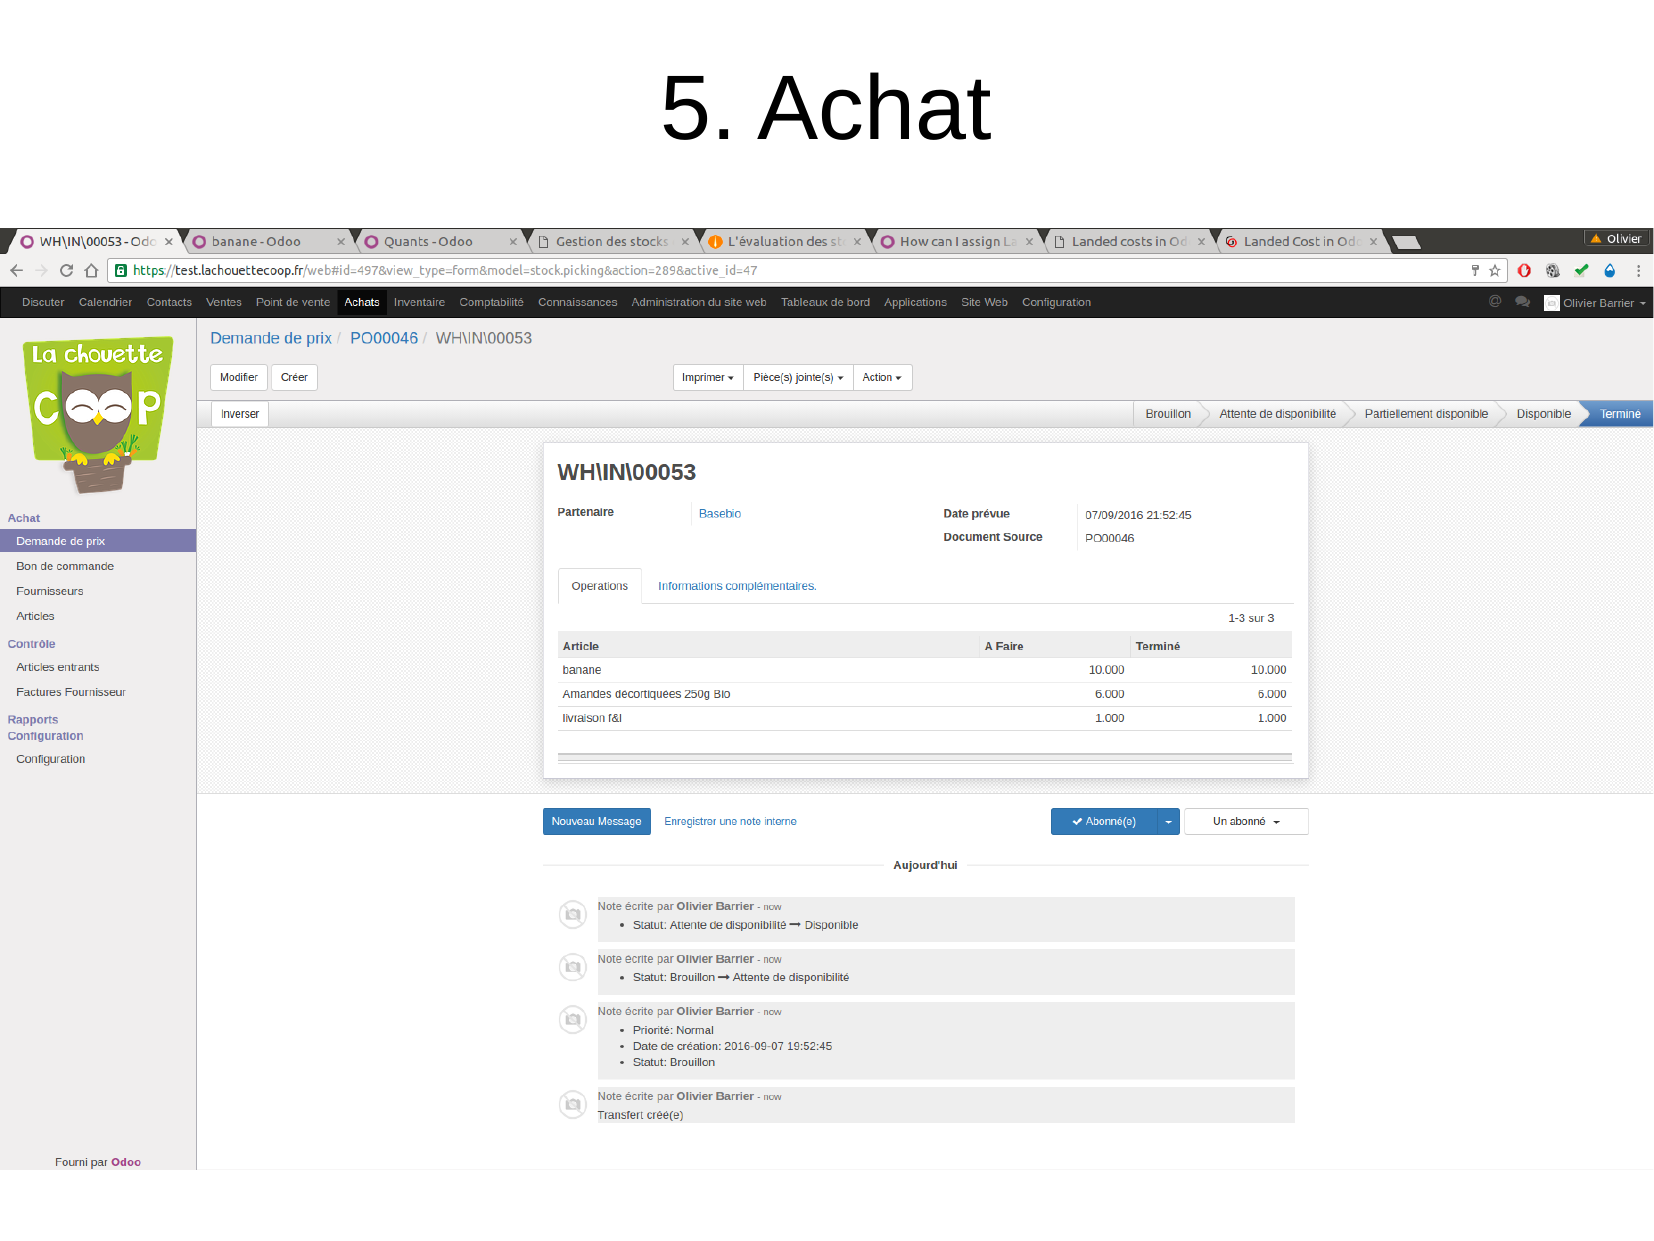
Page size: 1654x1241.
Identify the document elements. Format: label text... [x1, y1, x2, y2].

title 5. Achat [82, 49, 1571, 166]
picture [0, 228, 1654, 1170]
